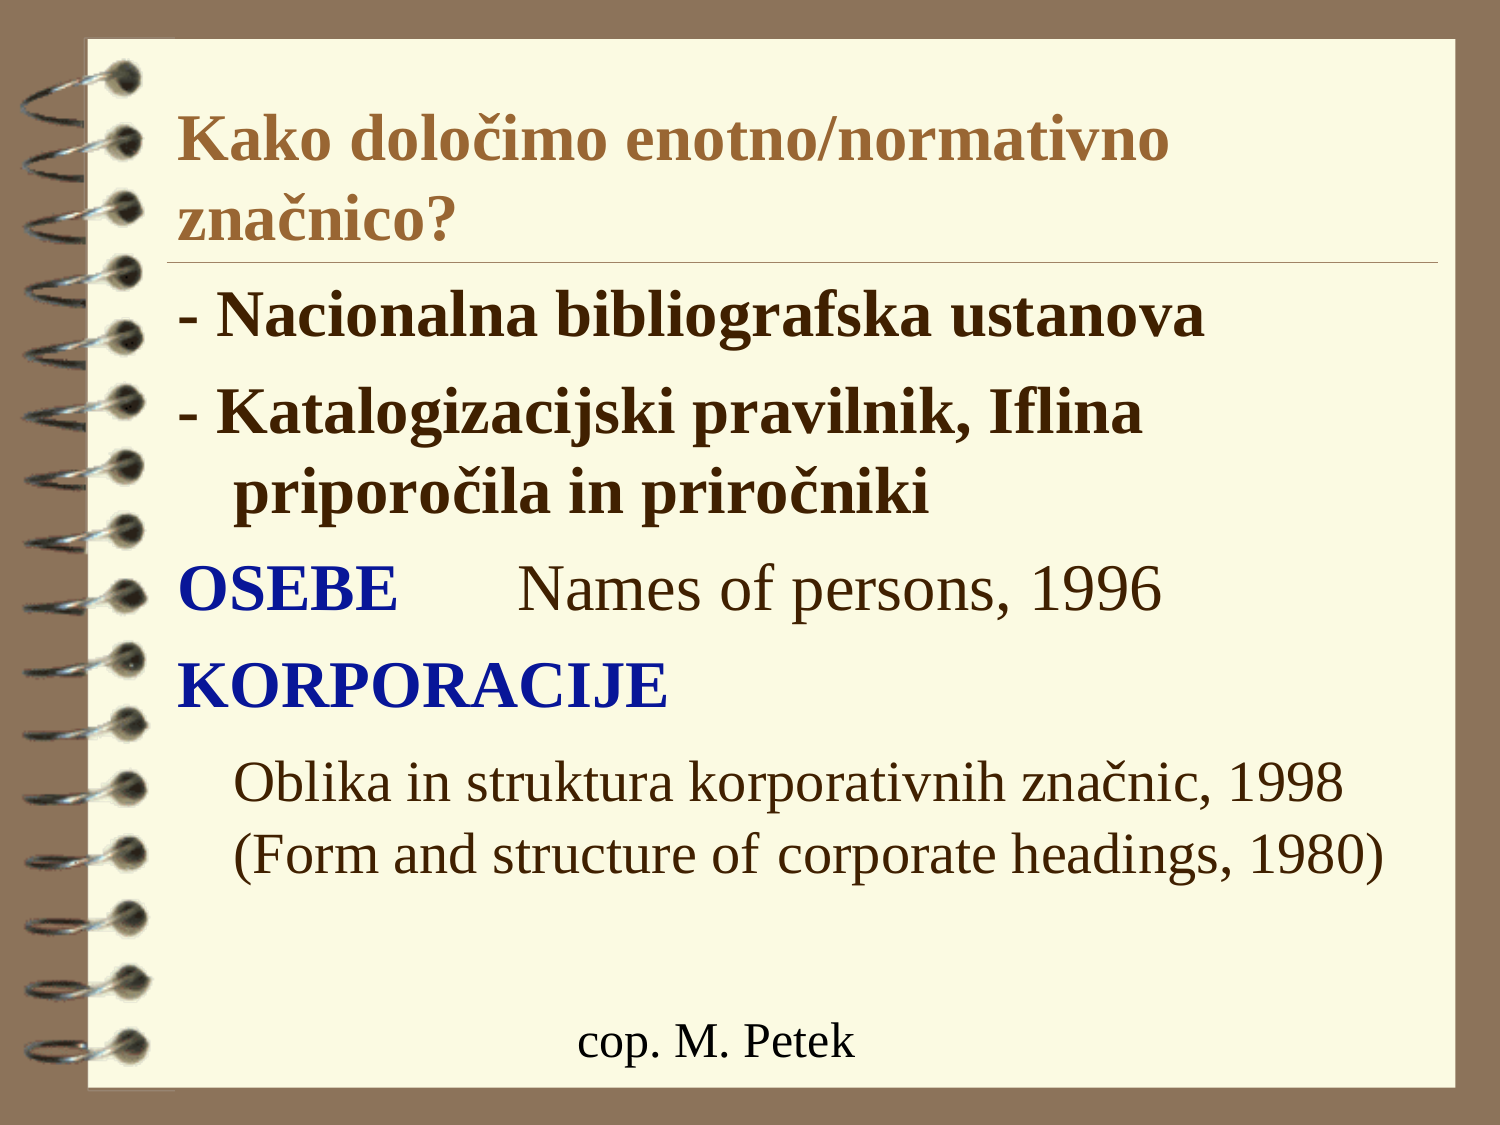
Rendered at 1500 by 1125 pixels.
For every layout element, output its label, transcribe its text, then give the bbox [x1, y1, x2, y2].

title Kako določimo enotno/normativno značnico? [162, 0, 1438, 262]
picture [0, 0, 162, 1125]
list - Nacionalna bibliografska ustanova - Katalogizacijski pravilnik, Iflina priporočila in priročniki OSEBE Names of persons, 1996 KORPORACIJE Oblika in struktura korporativnih značnic, 1998 (Form and structure of corporate headings, 1980) [162, 262, 1438, 1125]
